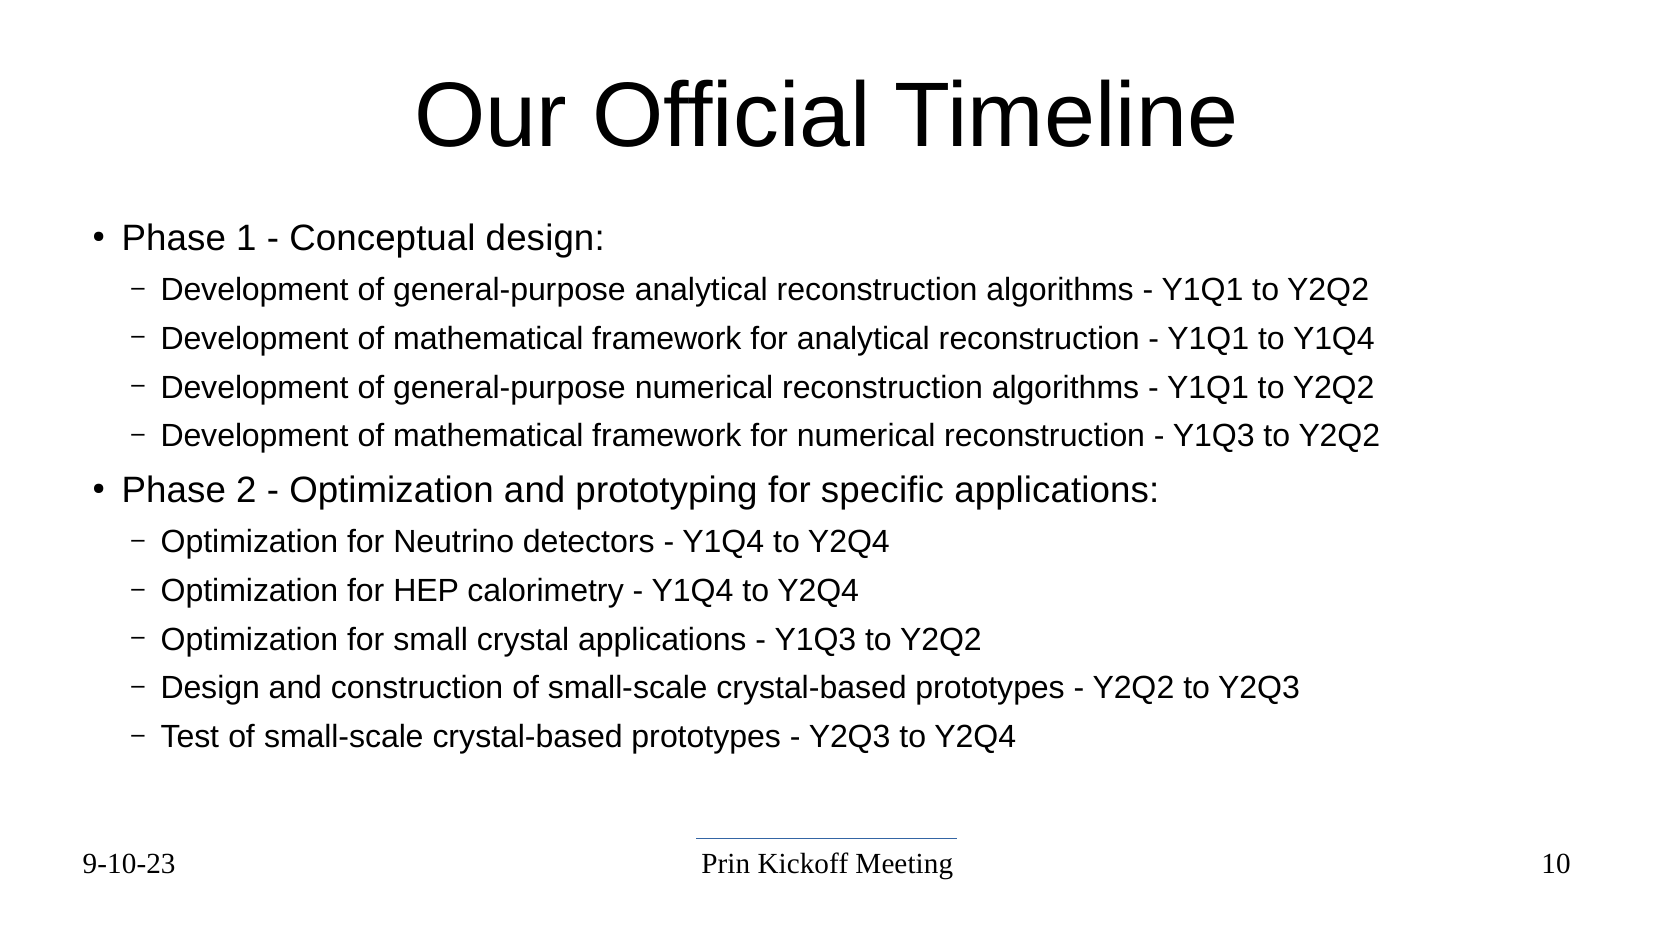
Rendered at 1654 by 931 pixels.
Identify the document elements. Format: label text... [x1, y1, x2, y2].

list Phase 1 - Conceptual design: Development of general-purpose analytical reconstruction algorithms - Y1Q1 to Y2Q2 Development of mathematical framework for analytical reconstruction - Y1Q1 to Y1Q4 Development of general-purpose numerical reconstruction algorithms - Y1Q1 to Y2Q2 Development of mathematical framework for numerical reconstruction - Y1Q3 to Y2Q2 Phase 2 - Optimization and prototyping for specific applications: Optimization for Neutrino detectors - Y1Q4 to Y2Q4 Optimization for HEP calorimetry - Y1Q4 to Y2Q4 Optimization for small crystal applications - Y1Q3 to Y2Q2 Design and construction of small-scale crystal-based prototypes - Y2Q2 to Y2Q3 Test of small-scale crystal-based prototypes - Y2Q3 to Y2Q4 [82, 217, 1571, 758]
title Our Official Timeline [82, 37, 1571, 193]
